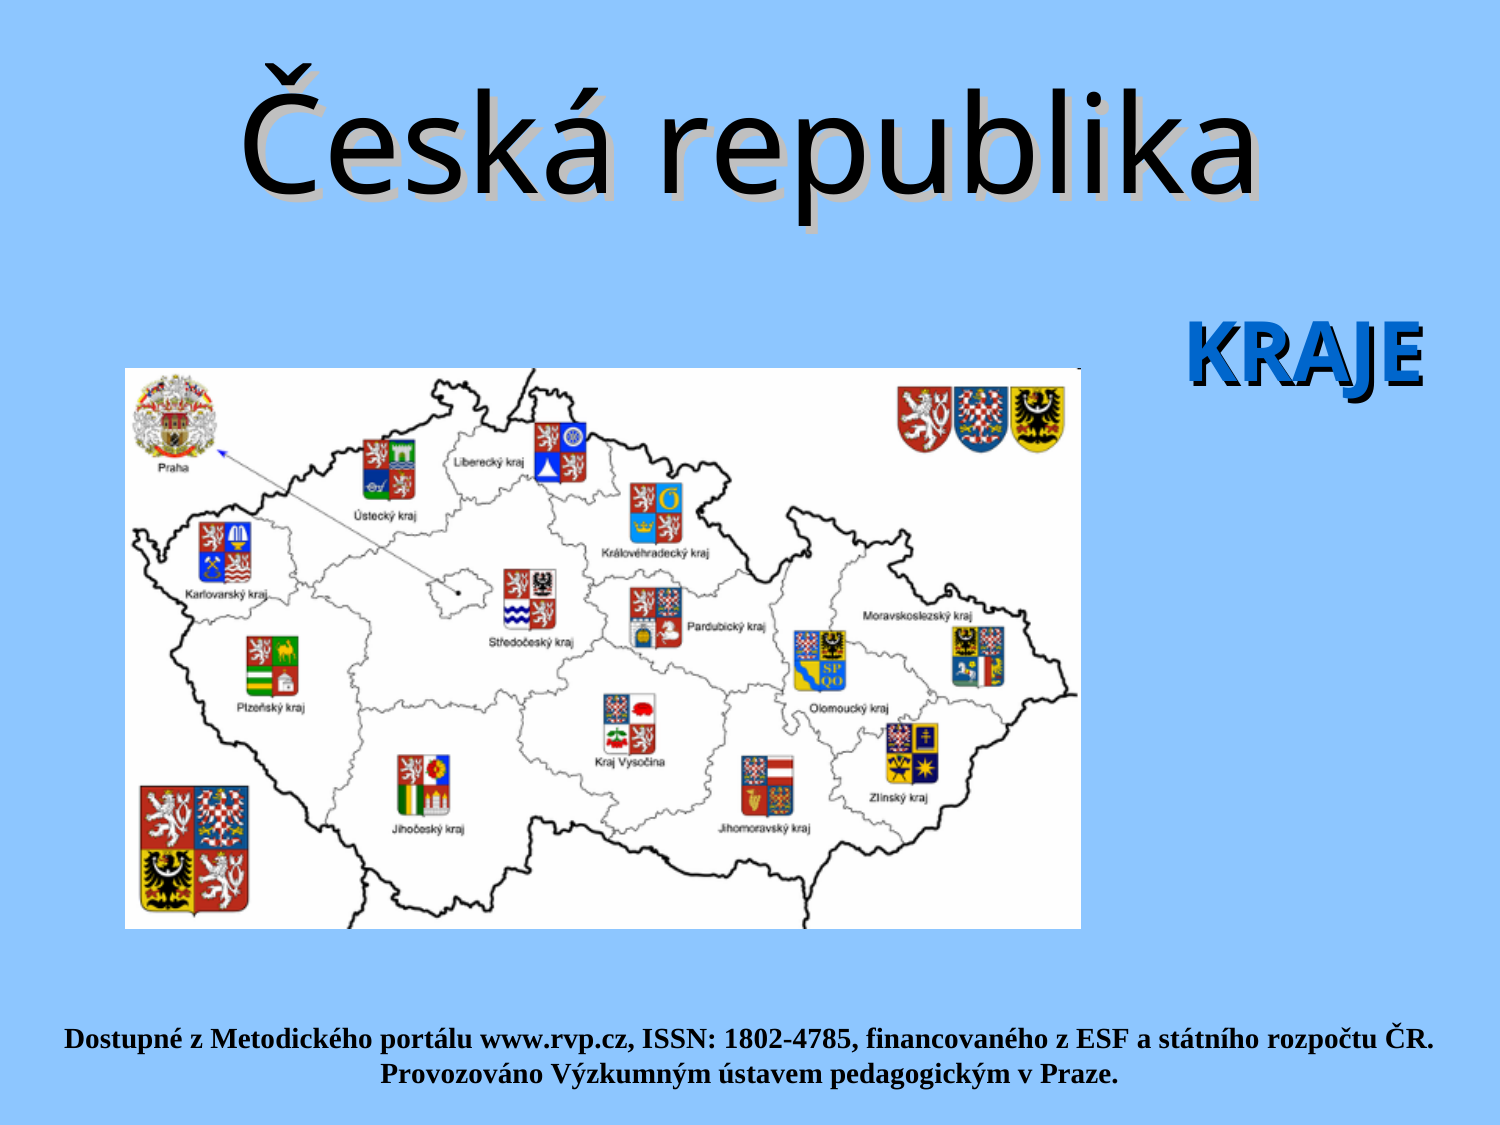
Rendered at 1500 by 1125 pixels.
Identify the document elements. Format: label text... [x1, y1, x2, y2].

text_box Dostupné z Metodického portálu www.rvp.cz, ISSN: 1802-4785, financovaného z ESF a státního rozpočtu ČR. Provozováno Výzkumným ústavem pedagogickým v Praze. [0, 1011, 1500, 1103]
title Česká republika [75, 45, 1426, 233]
text_box KRAJE [88, 290, 1439, 1011]
